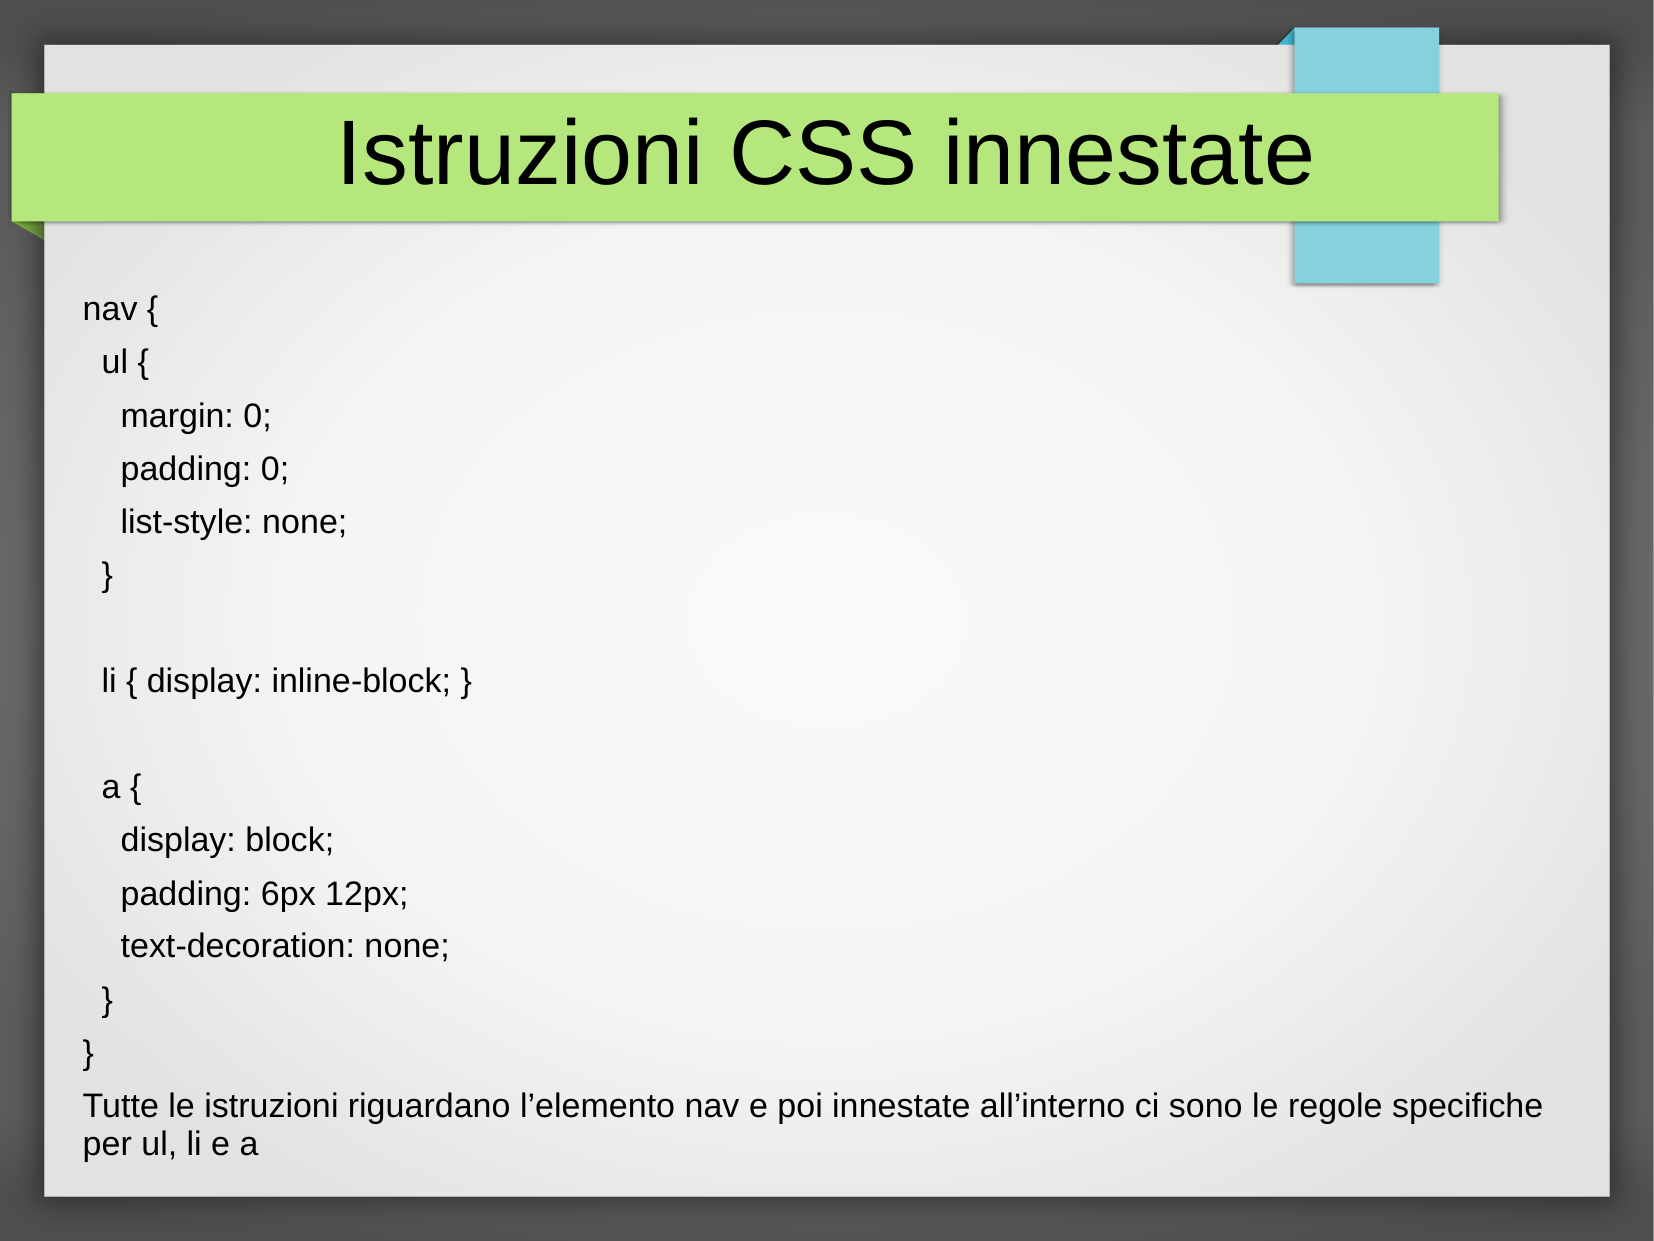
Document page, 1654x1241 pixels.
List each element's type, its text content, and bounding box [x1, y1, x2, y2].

title Istruzioni CSS innestate [82, 49, 1571, 257]
picture [0, 0, 1654, 1241]
list nav { ul { margin: 0; padding: 0; list-style: none; } li { display: inline-block; } a { display: block; padding: 6px 12px; text-decoration: none; } } Tutte le istruzioni riguardano l’elemento nav e poi innestate all’interno ci sono le regole specifiche per ul, li e a [82, 290, 1571, 1170]
